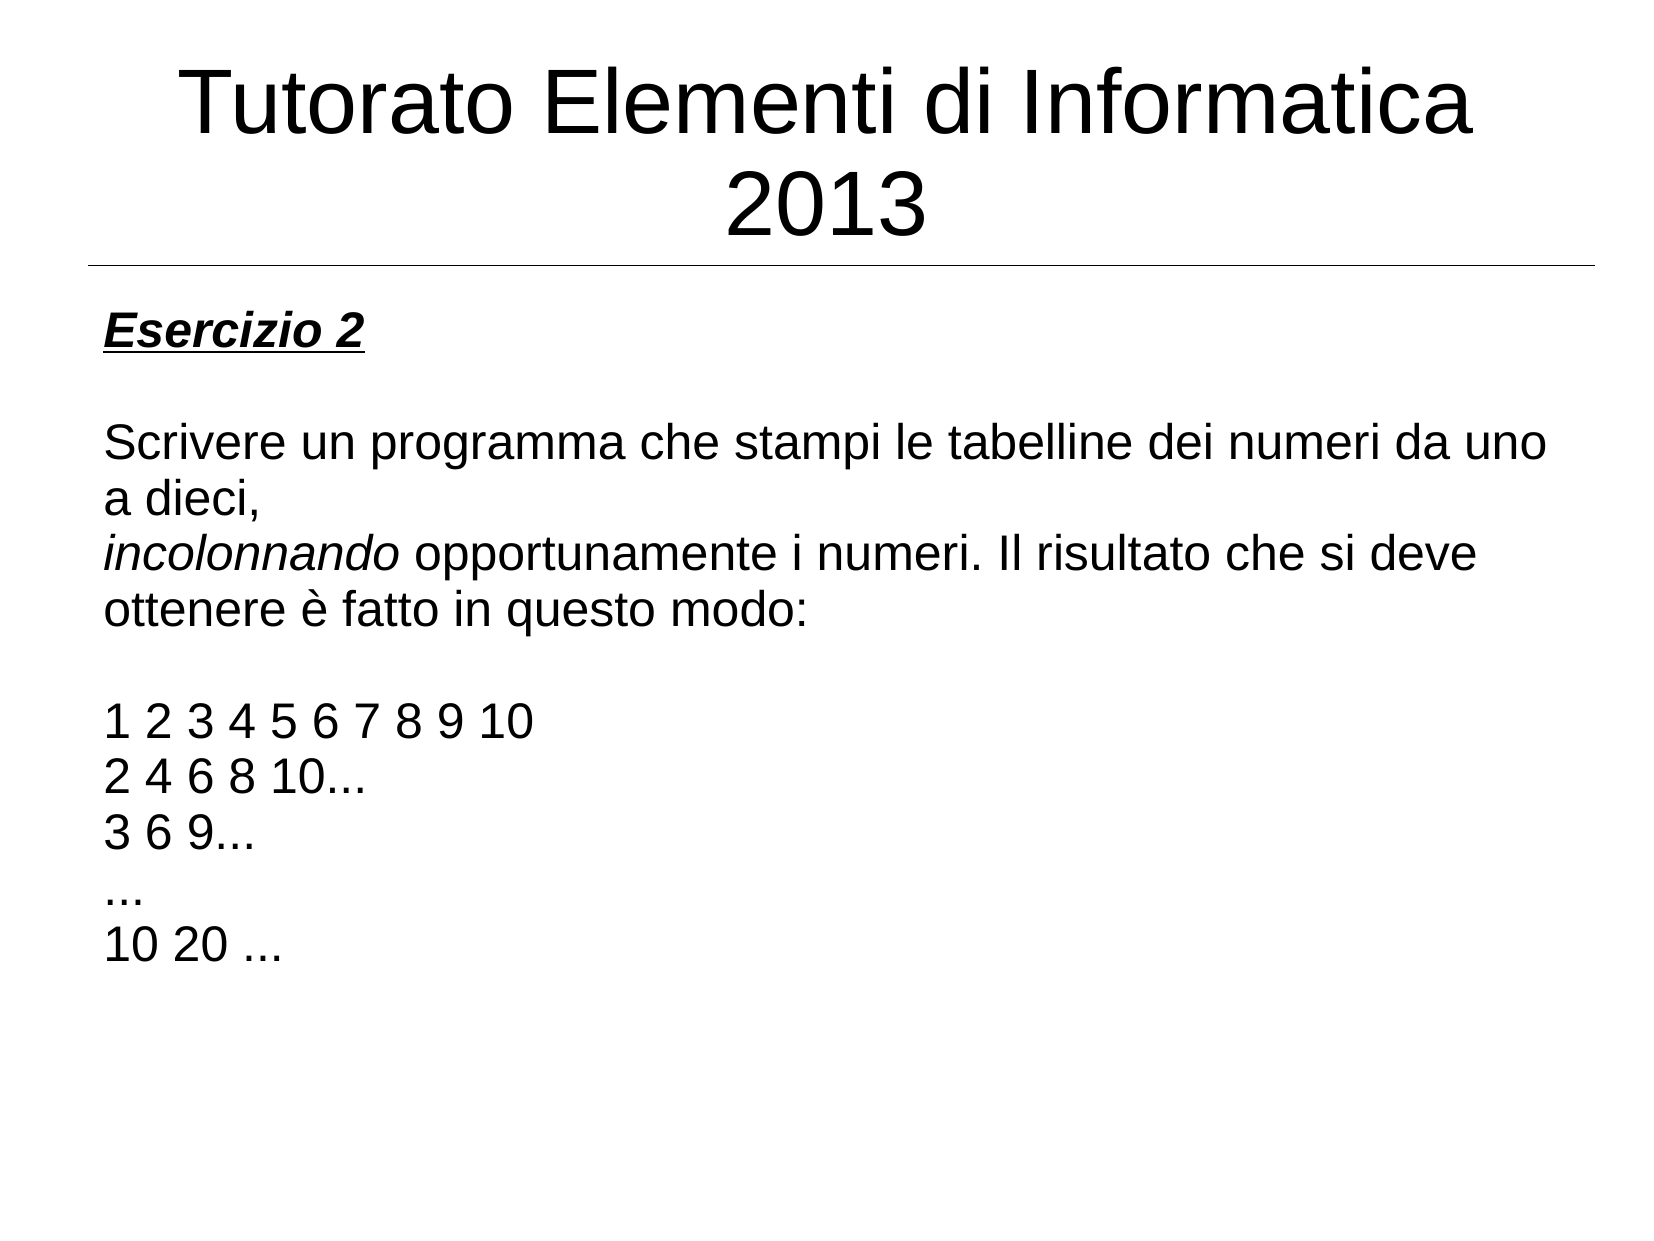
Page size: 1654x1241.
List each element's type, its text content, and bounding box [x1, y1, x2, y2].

text_box Esercizio 2 Scrivere un programma che stampi le tabelline dei numeri da uno a dieci, incolonnando opportunamente i numeri. Il risultato che si deve ottenere è fatto in questo modo: 1 2 3 4 5 6 7 8 9 10 2 4 6 8 10... 3 6 9... ... 10 20 ... [88, 295, 1595, 1152]
subtitle [82, 290, 1571, 1109]
title Tutorato Elementi di Informatica 2013 [82, 49, 1571, 257]
